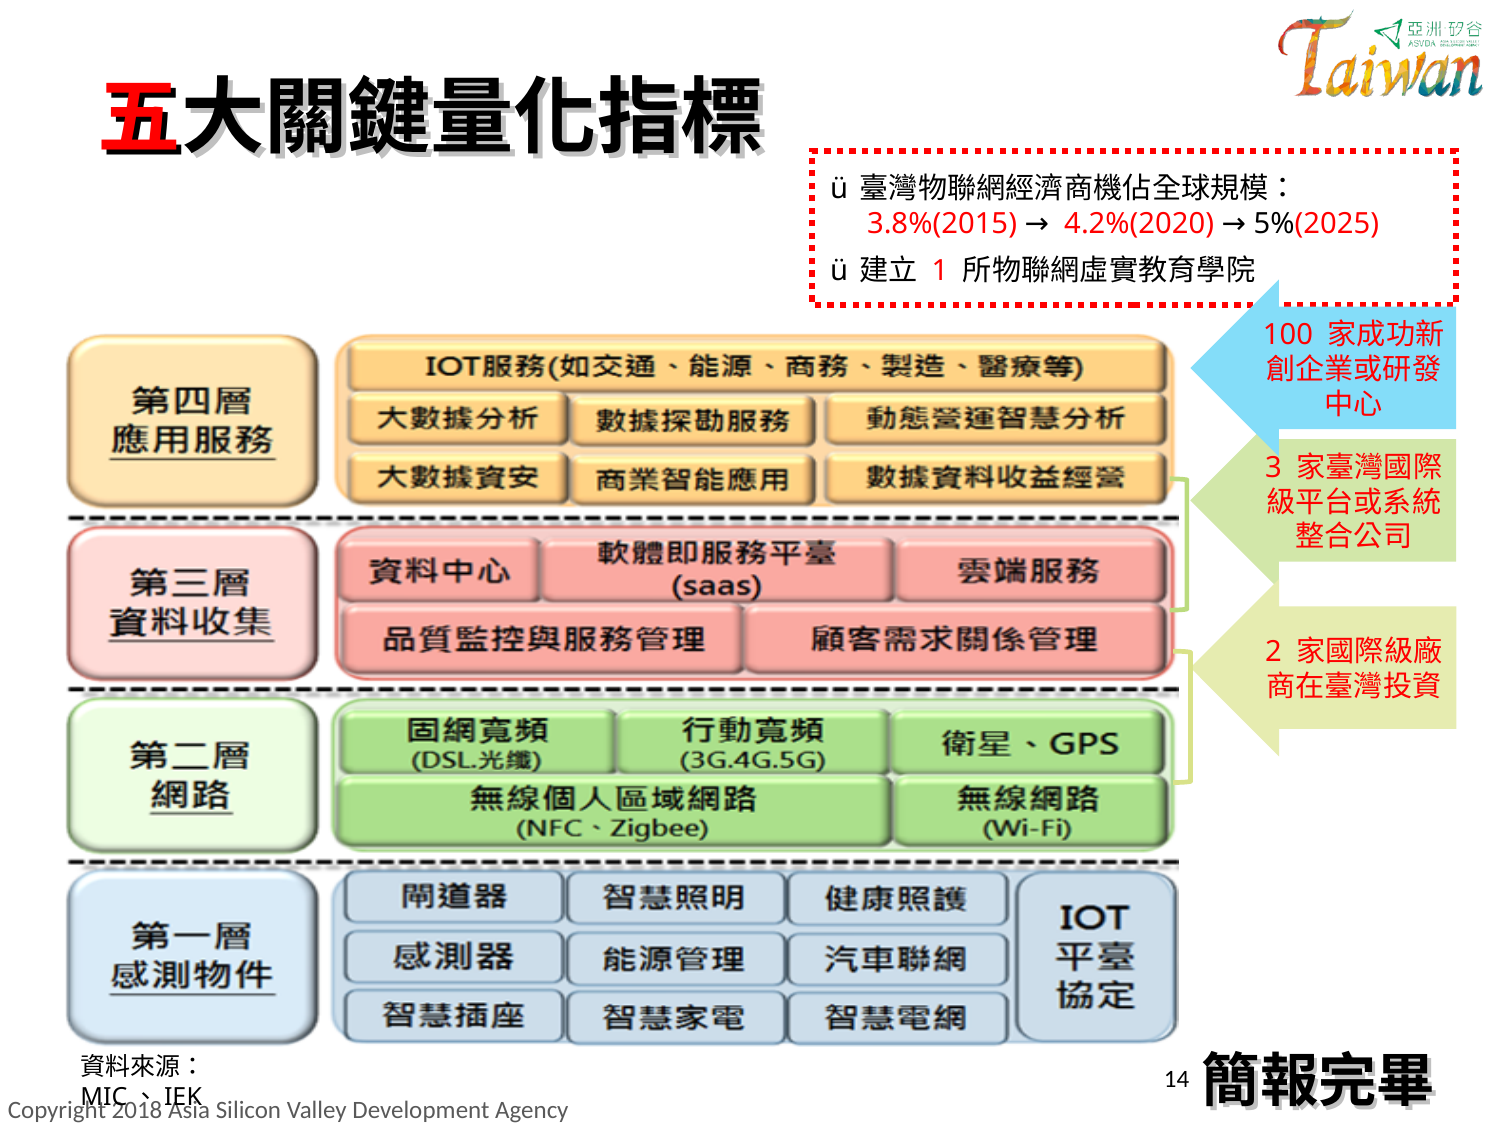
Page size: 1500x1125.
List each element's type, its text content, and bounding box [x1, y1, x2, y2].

text_box 3 家臺灣國際級平台或系統整合公司 [1190, 434, 1457, 584]
title 五大關鍵量化指標 [43, 10, 1338, 229]
text_box 資料來源：MIC、IEK [65, 1043, 337, 1090]
text_box 2 家國際級廠商在臺灣投資 [1193, 579, 1457, 757]
text_box 100 家成功新創企業或研發中心 [1190, 279, 1457, 457]
picture [65, 333, 1179, 1047]
text_box 13 [1148, 1047, 1487, 1108]
text_box 簡報完畢 [1186, 1035, 1489, 1122]
text_box 臺灣物聯網經濟商機佔全球規模： 3.8%(2015) → 4.2%(2020) → 5%(2025) 建立 1 所物聯網虛實教育學院 [812, 150, 1457, 306]
